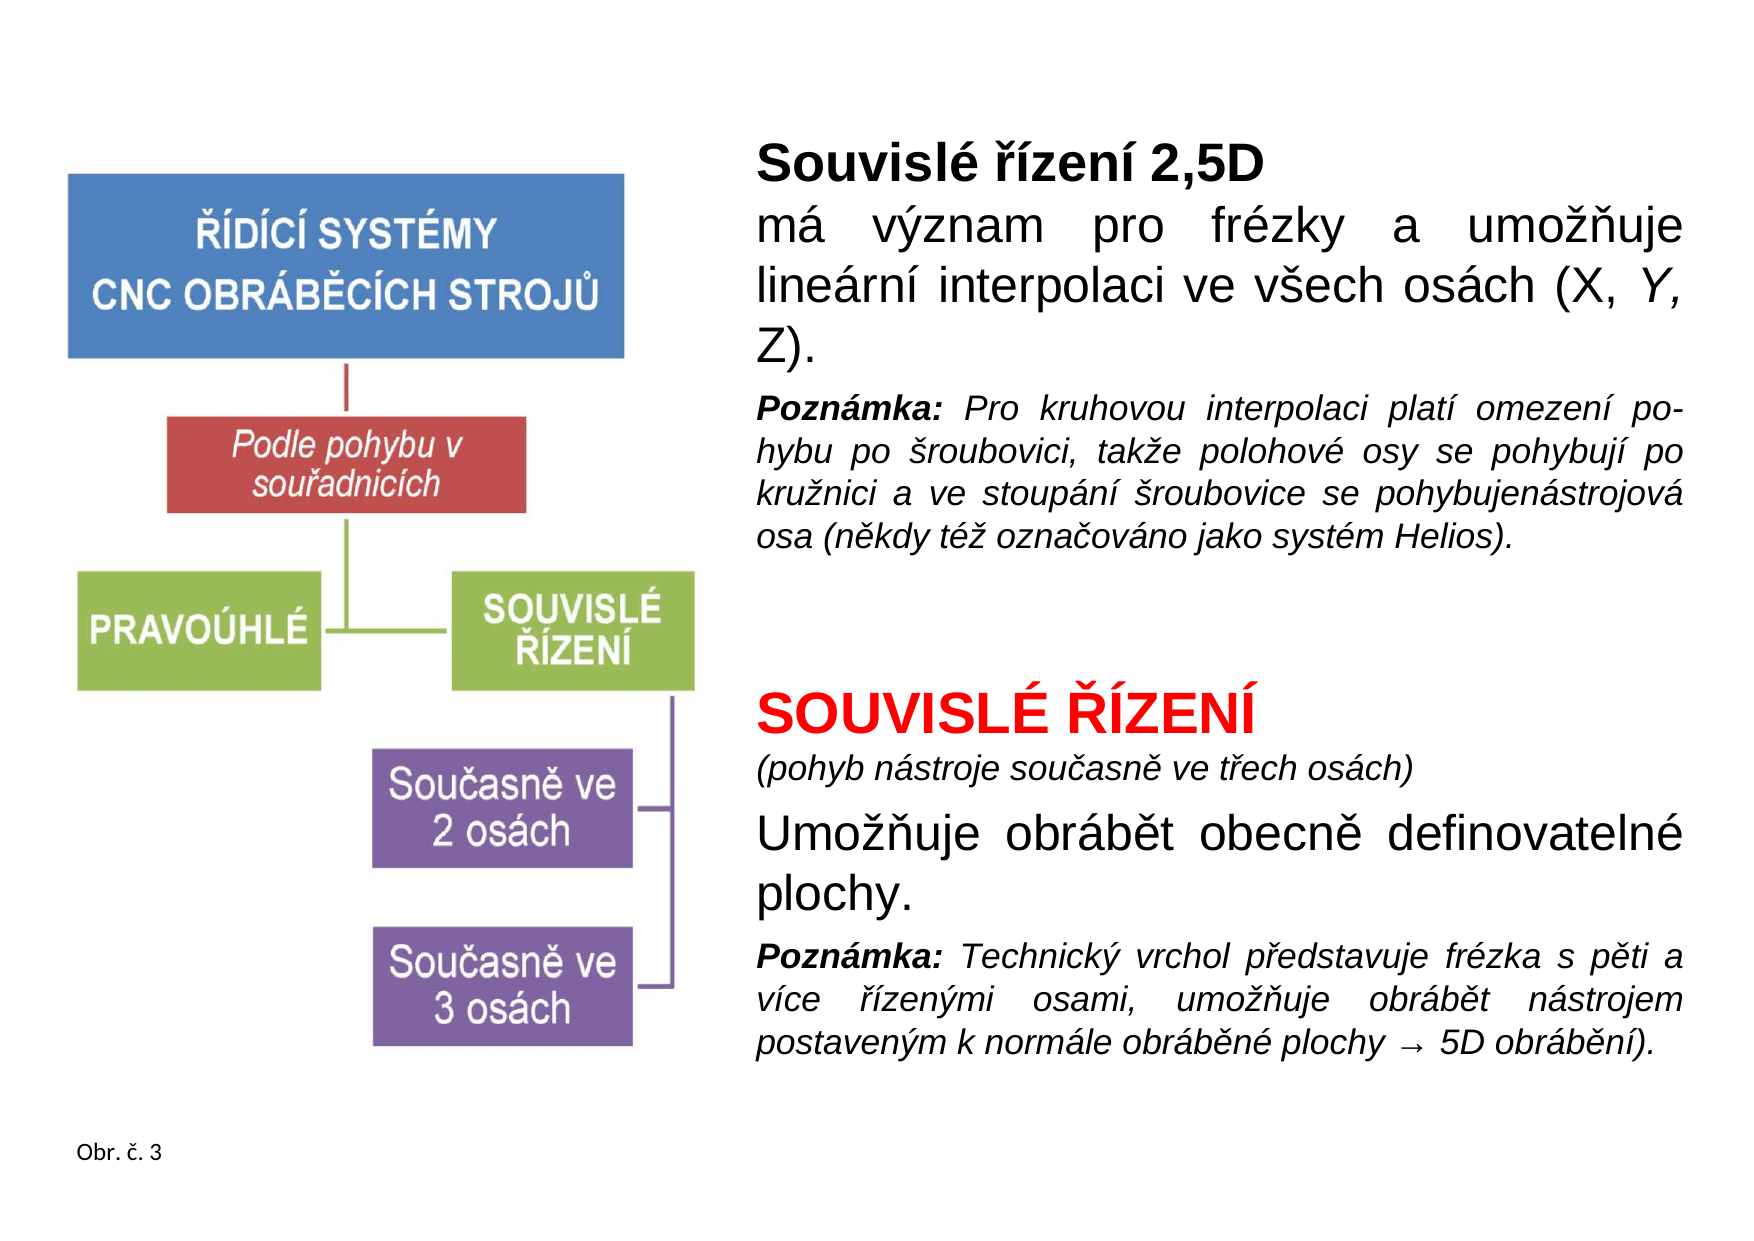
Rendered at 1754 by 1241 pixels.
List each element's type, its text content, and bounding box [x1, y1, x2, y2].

text_box Obr. č. 3 [61, 1128, 251, 1174]
picture [38, 147, 708, 1058]
text_box Souvislé řízení 2,5D má význam pro frézky a umožňuje lineární interpolaci ve všech osách (X, Y, Z). Poznámka: Pro kruhovou interpolaci platí omezení po-hybu po šroubovici, takže polohové osy se pohybují po kružnici a ve stoupání šroubovice se pohybuje nástrojová osa (někdy též označováno jako systém Helios). SOUVISLÉ ŘÍZENÍ (pohyb nástroje současně ve třech osách) Umožňuje obrábět obecně definovatelné plochy. Poznámka: Technický vrchol představuje frézka s pěti a více řízenými osami, umožňuje obrábět nástrojem postaveným k normále obráběné plochy → 5D obrábění). [750, 127, 1685, 1141]
